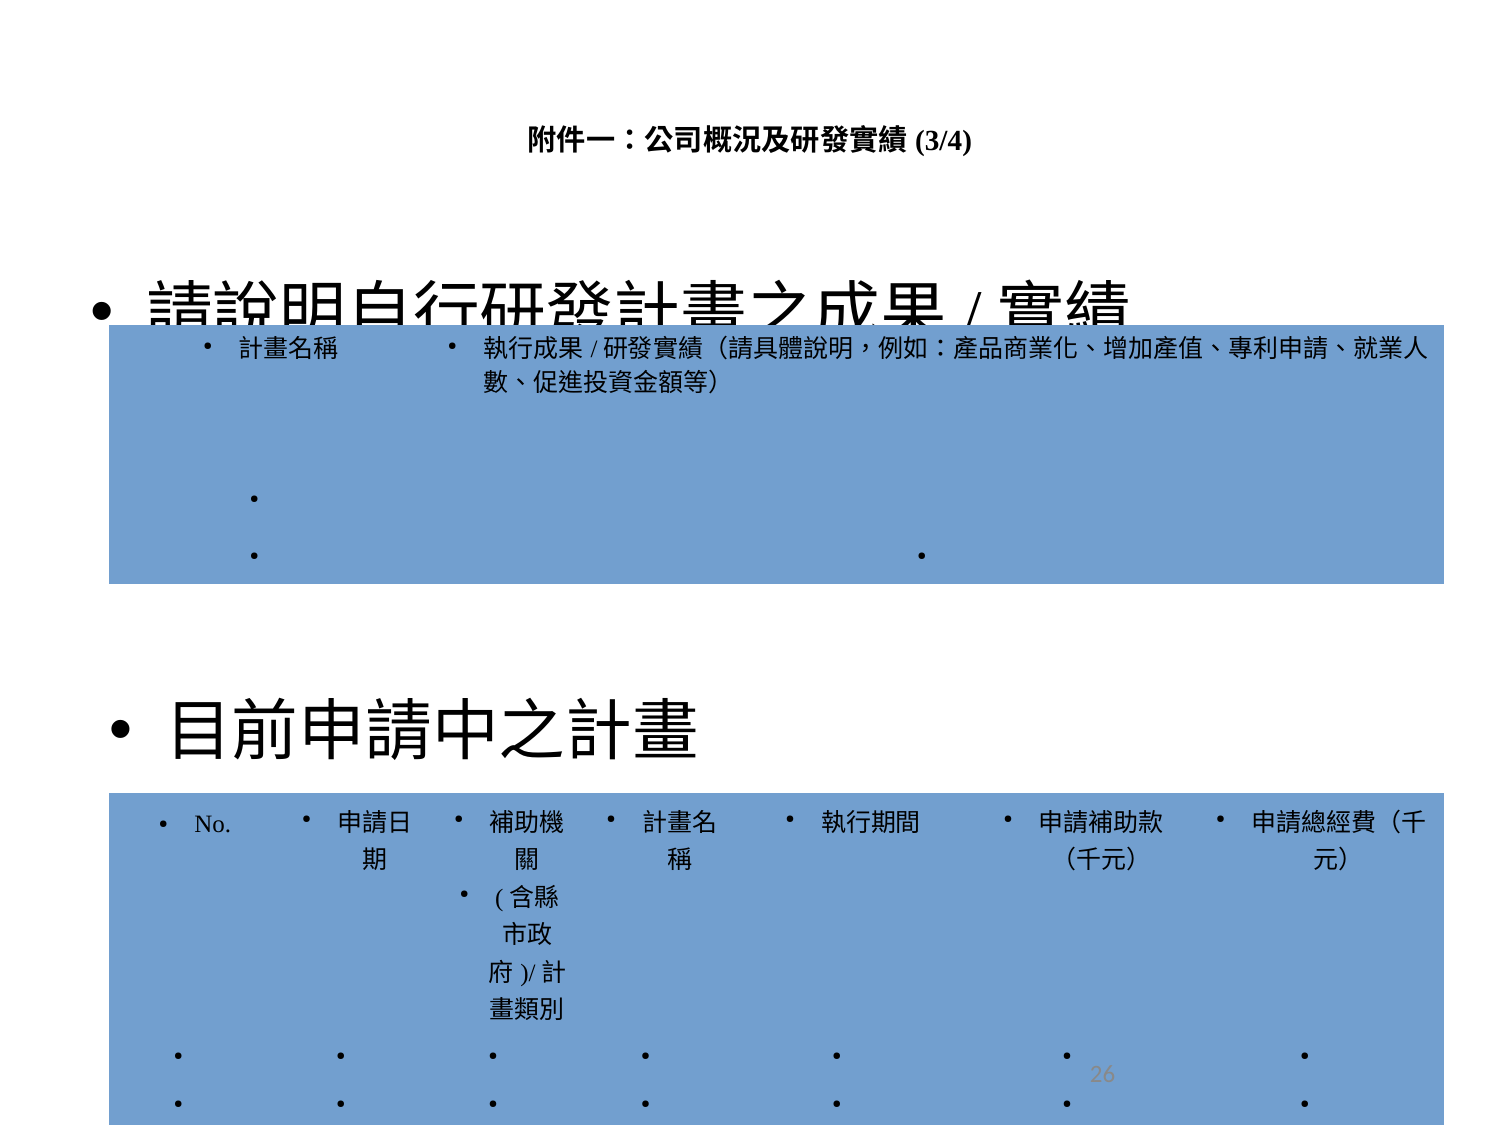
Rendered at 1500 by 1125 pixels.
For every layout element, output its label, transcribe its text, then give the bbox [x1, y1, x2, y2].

table_cell [109, 533, 433, 584]
table_cell [433, 533, 1444, 584]
table_header No. [109, 793, 281, 1033]
table_header 申請日期 [281, 793, 433, 1033]
table_cell [586, 1081, 738, 1125]
table_cell [433, 476, 1444, 533]
table_cell [738, 1081, 969, 1125]
title 附件一：公司概況及研發實績(3/4) [75, 45, 1426, 233]
table_header 計畫名稱 [586, 793, 738, 1033]
text_box 目前申請中之計畫 [93, 680, 1444, 1078]
table_header 申請總經費（千元） [1199, 793, 1444, 1033]
table_cell [433, 1033, 586, 1081]
list 請說明自行研發計畫之成果/實績 [92, 210, 1443, 766]
table_cell [433, 1081, 586, 1125]
table_cell [738, 1033, 969, 1081]
table_header 計畫名稱 [109, 325, 433, 476]
table_header 補助機關 (含縣市政府)/計畫類別 [433, 793, 586, 1033]
table_header 執行期間 [738, 793, 969, 1033]
table_cell [969, 1033, 1199, 1081]
table_cell [1199, 1033, 1444, 1081]
table_cell [969, 1081, 1199, 1125]
table_cell [281, 1081, 433, 1125]
table_cell [1199, 1081, 1444, 1125]
table_cell [586, 1033, 738, 1081]
text_box 26 [1074, 1042, 1426, 1103]
table_header 執行成果/研發實績（請具體說明，例如：產品商業化、增加產值、專利申請、就業人數、促進投資金額等） [433, 325, 1444, 476]
table_cell [281, 1033, 433, 1081]
table_cell [109, 1033, 281, 1081]
table_cell [109, 1081, 281, 1125]
table_header 申請補助款（千元） [969, 793, 1199, 1033]
table_cell [109, 476, 433, 533]
